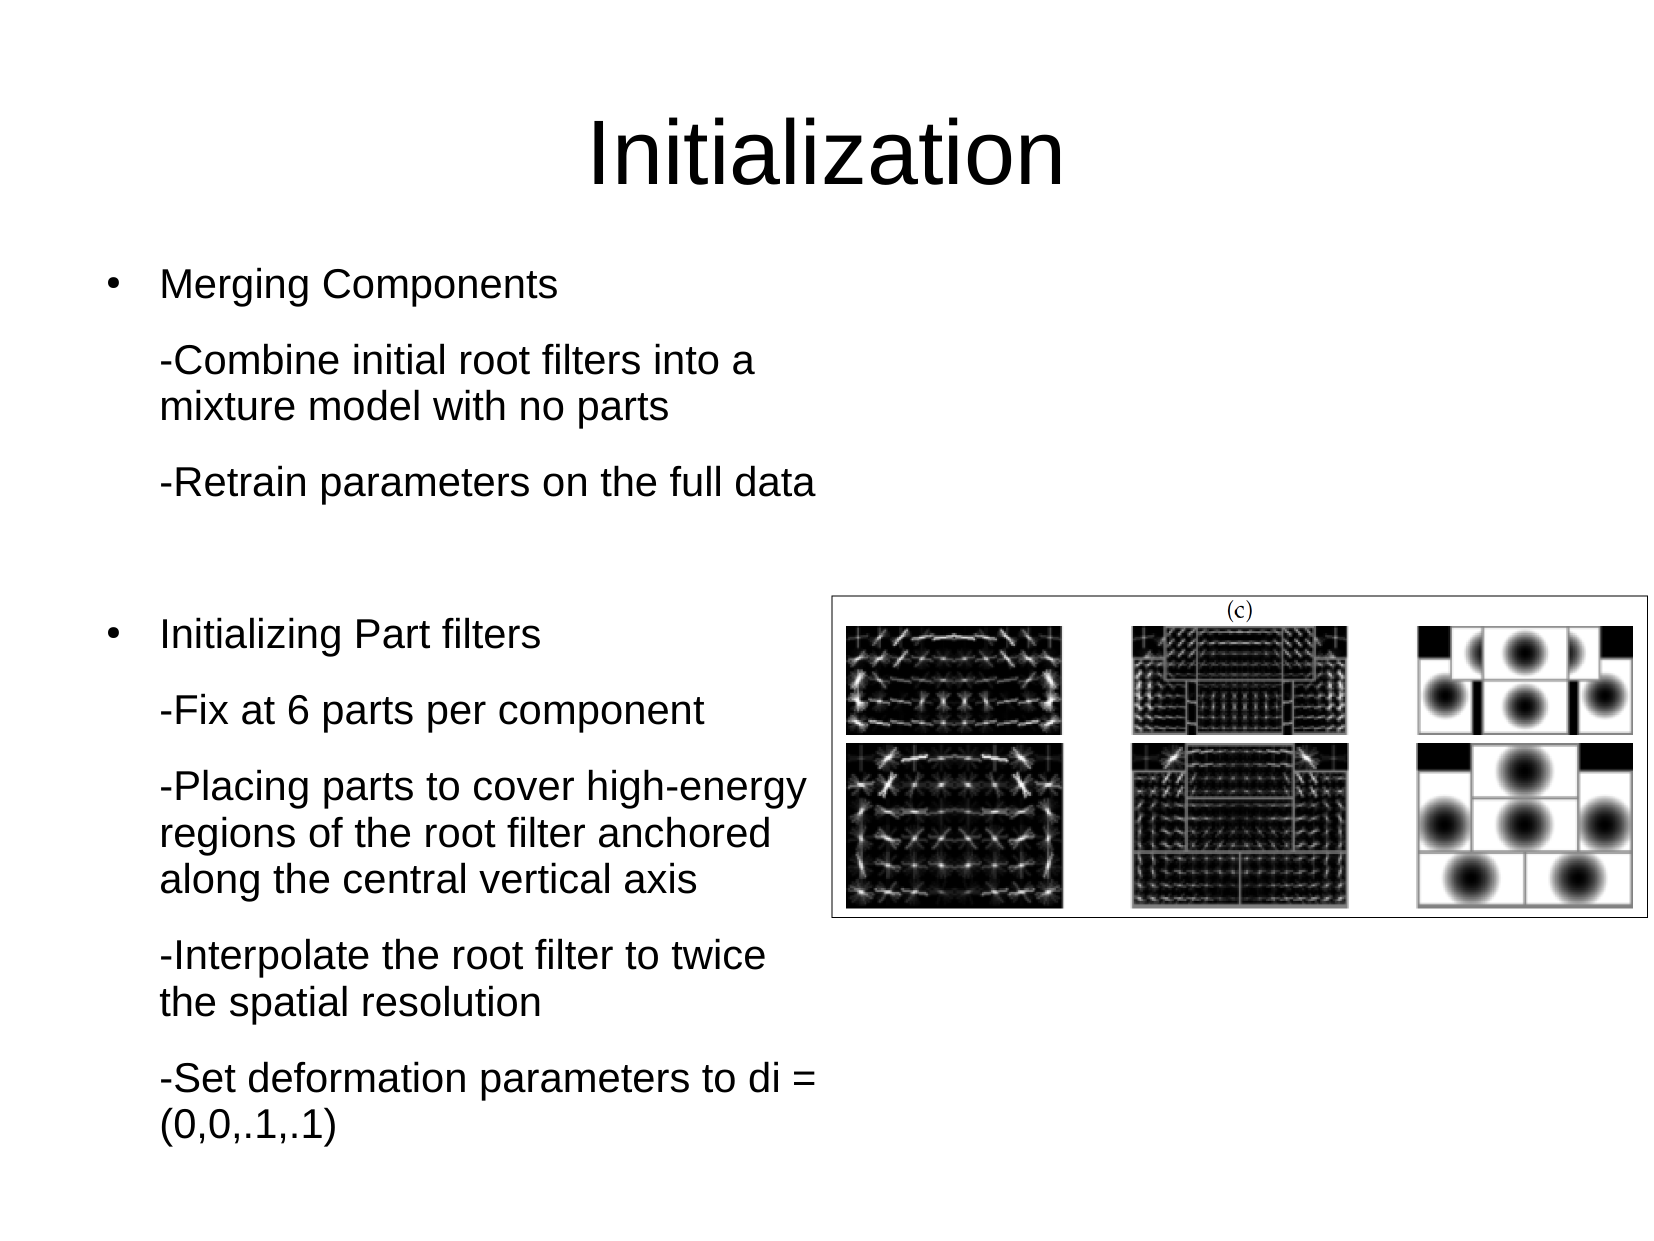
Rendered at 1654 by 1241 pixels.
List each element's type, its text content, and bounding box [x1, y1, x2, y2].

picture [826, 590, 1654, 924]
title Initialization [82, 49, 1571, 257]
list Merging Components -Combine initial root filters into a mixture model with no parts -Retrain parameters on the full data Initializing Part filters -Fix at 6 parts per component -Placing parts to cover high-energy regions of the root filter anchored along the central vertical axis -Interpolate the root filter to twice the spatial resolution -Set deformation parameters to di = (0,0,.1,.1) [88, 260, 827, 1148]
